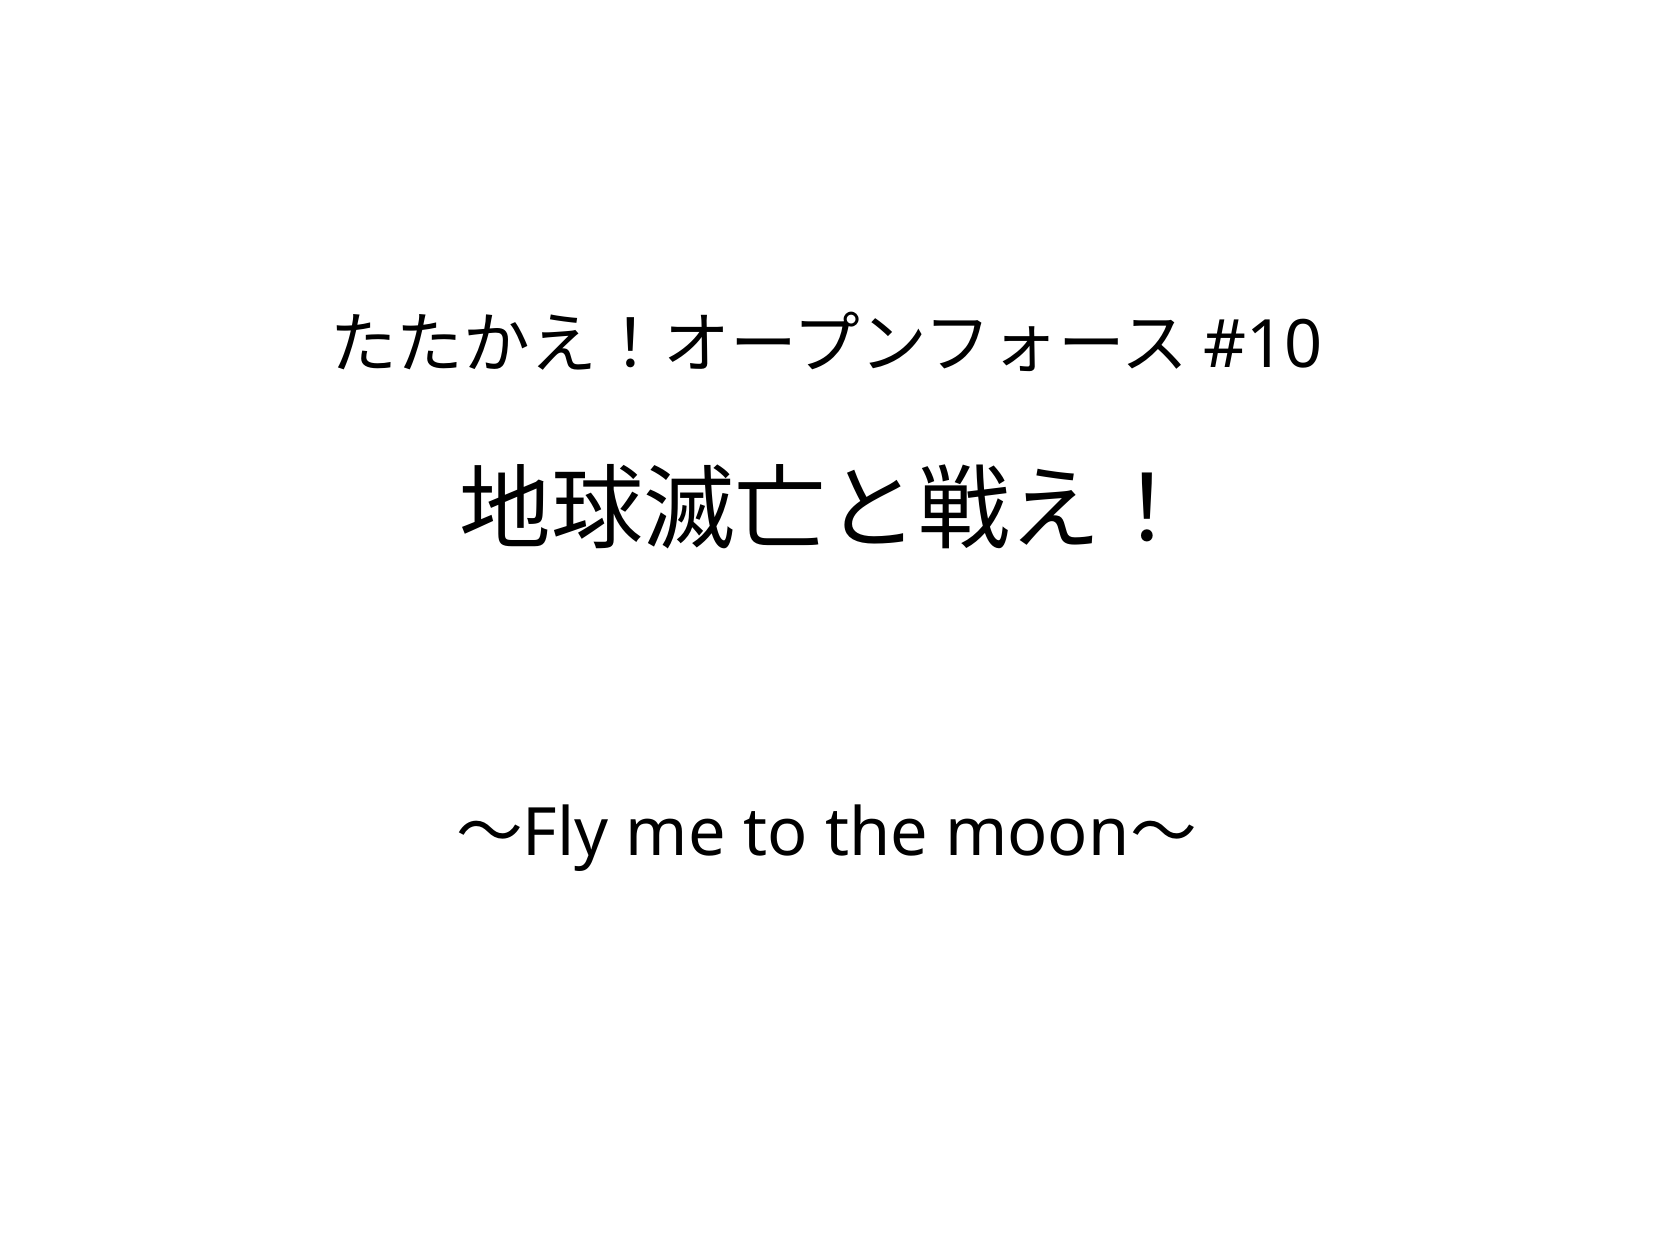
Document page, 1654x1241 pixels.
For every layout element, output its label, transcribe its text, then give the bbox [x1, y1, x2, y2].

list たたかえ！オープンフォース #10 〜Fly me to the moon〜 [82, 290, 1571, 1109]
